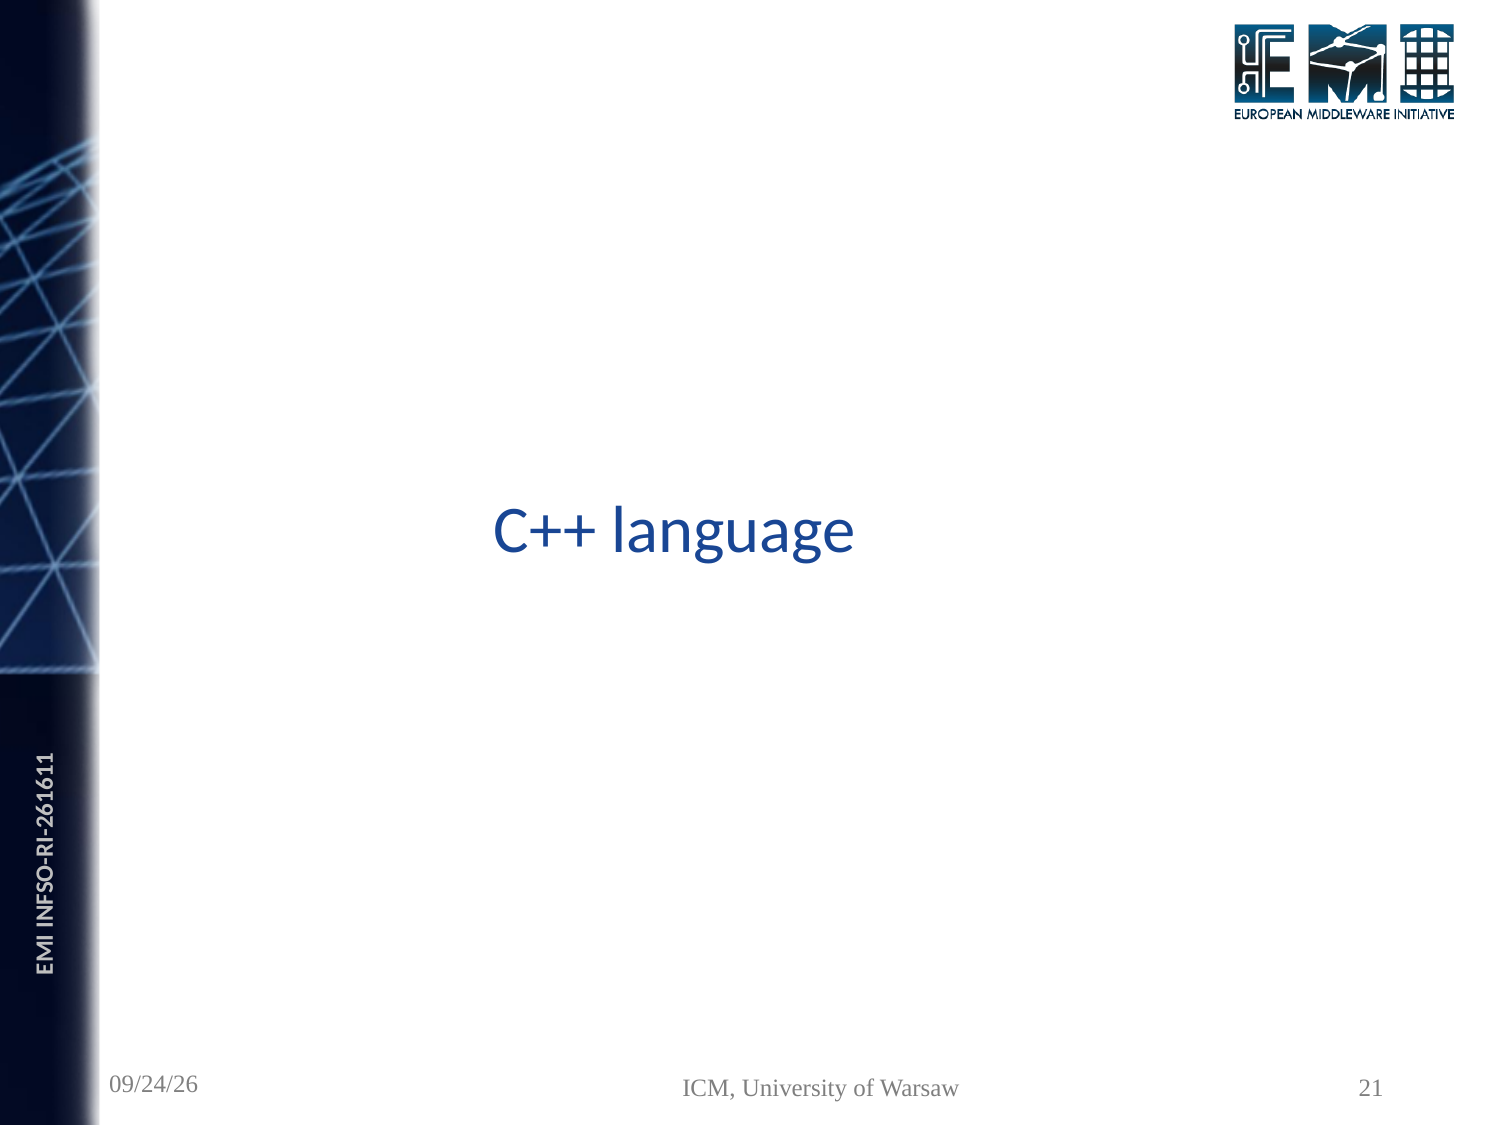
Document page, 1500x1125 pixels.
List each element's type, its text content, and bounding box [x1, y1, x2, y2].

picture [0, 0, 111, 1125]
subtitle C++ language [112, 44, 1238, 1006]
picture [1185, 8, 1500, 140]
